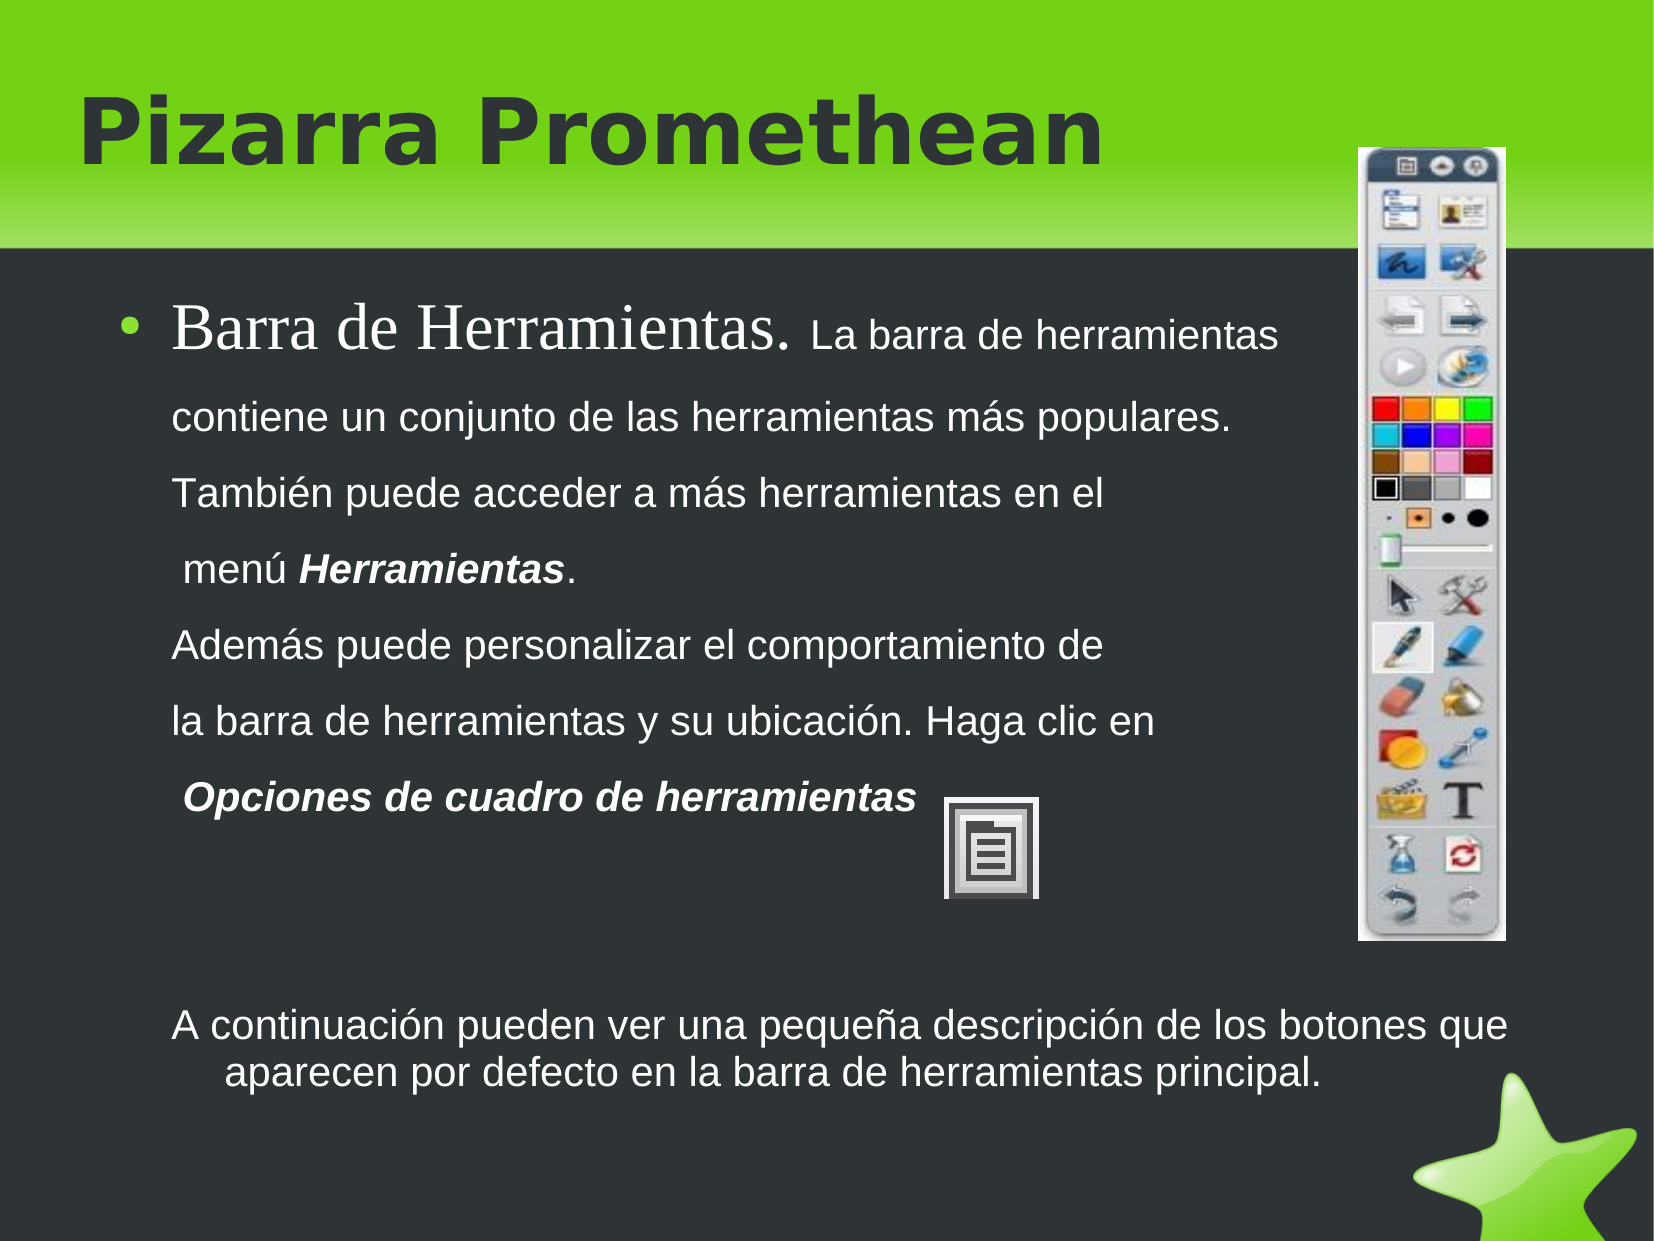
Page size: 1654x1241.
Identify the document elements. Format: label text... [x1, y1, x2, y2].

picture [0, 0, 1654, 1241]
title Pizarra Promethean [76, 36, 1565, 229]
list Barra de Herramientas. La barra de herramientas contiene un conjunto de las herramientas más populares. También puede acceder a más herramientas en el menú Herramientas. Además puede personalizar el comportamiento de la barra de herramientas y su ubicación. Haga clic en Opciones de cuadro de herramientas A continuación pueden ver una pequeña descripción de los botones que aparecen por defecto en la barra de herramientas principal. [82, 290, 1571, 1100]
